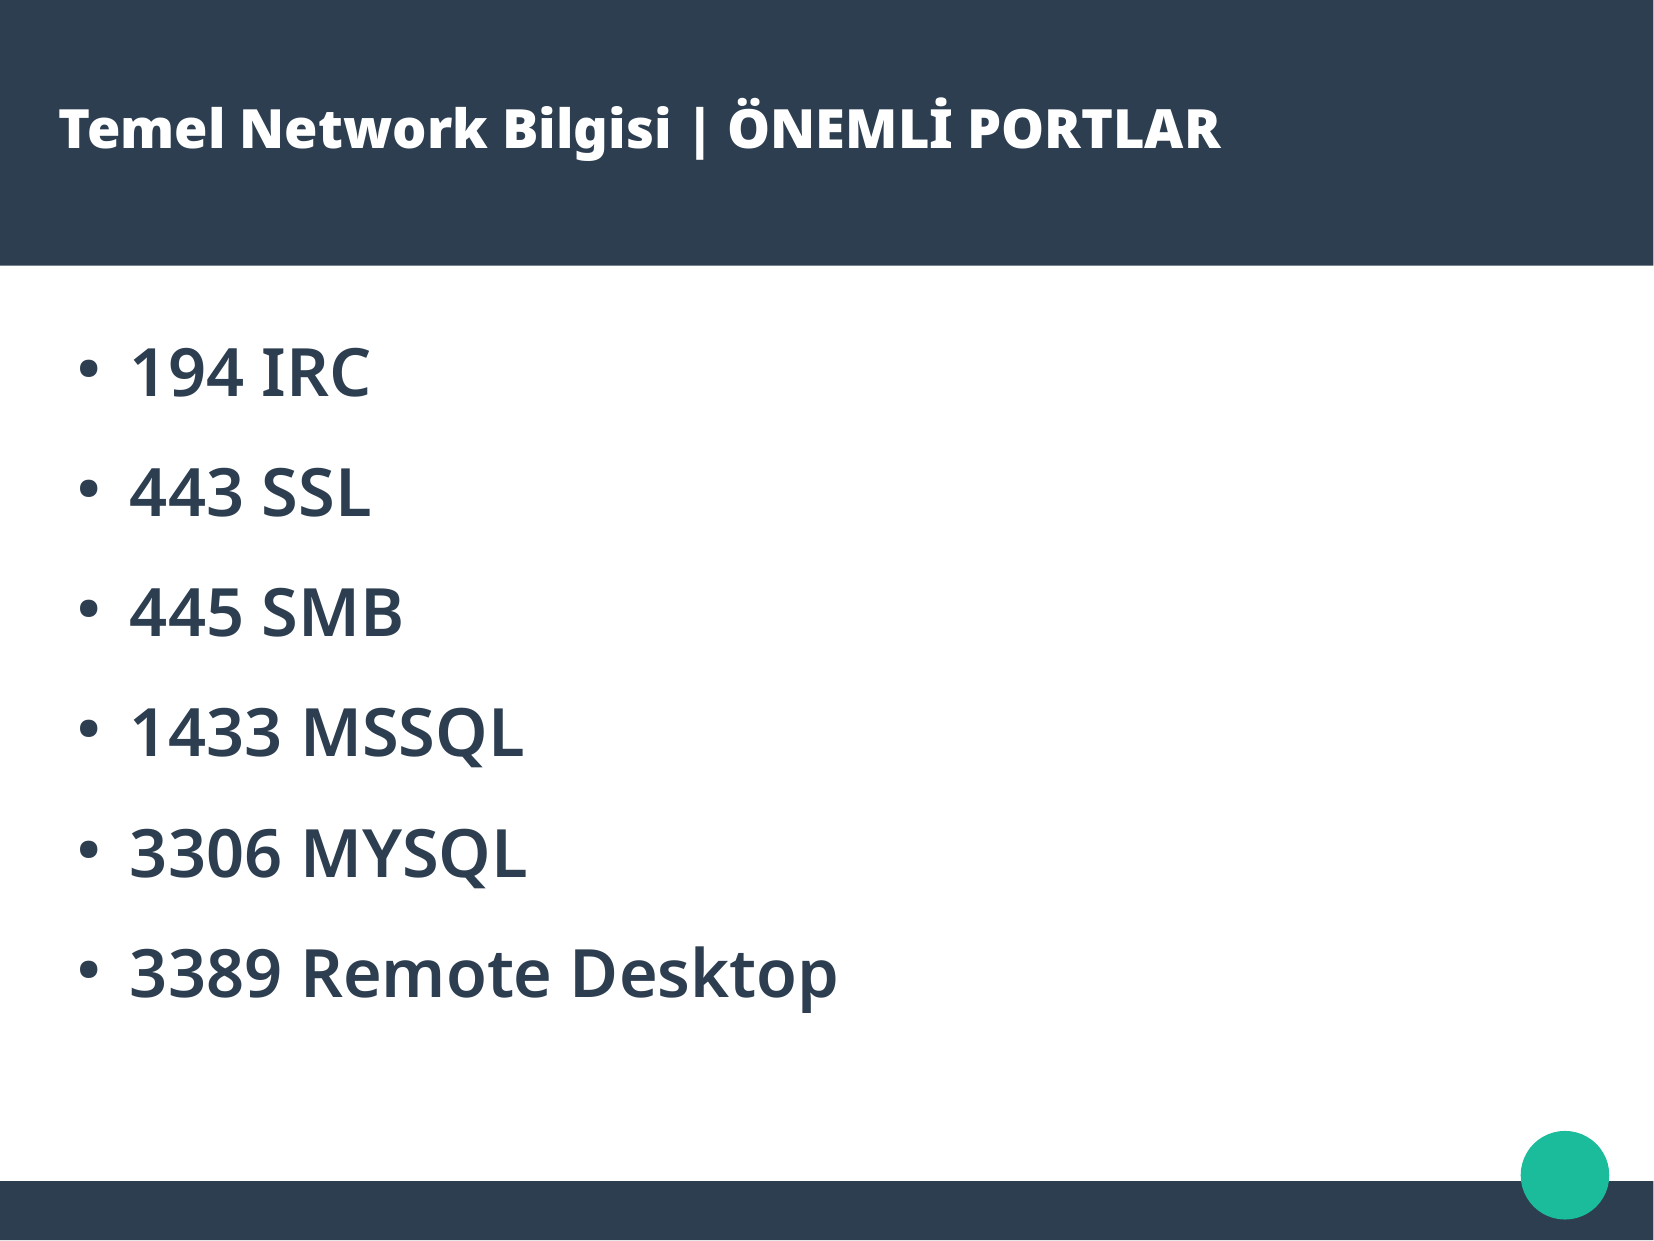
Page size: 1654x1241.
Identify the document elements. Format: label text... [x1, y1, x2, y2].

list 194 IRC 443 SSL 445 SMB 1433 MSSQL 3306 MYSQL 3389 Remote Desktop [59, 324, 1595, 1152]
title Temel Network Bilgisi | ÖNEMLİ PORTLAR [59, 49, 1595, 207]
